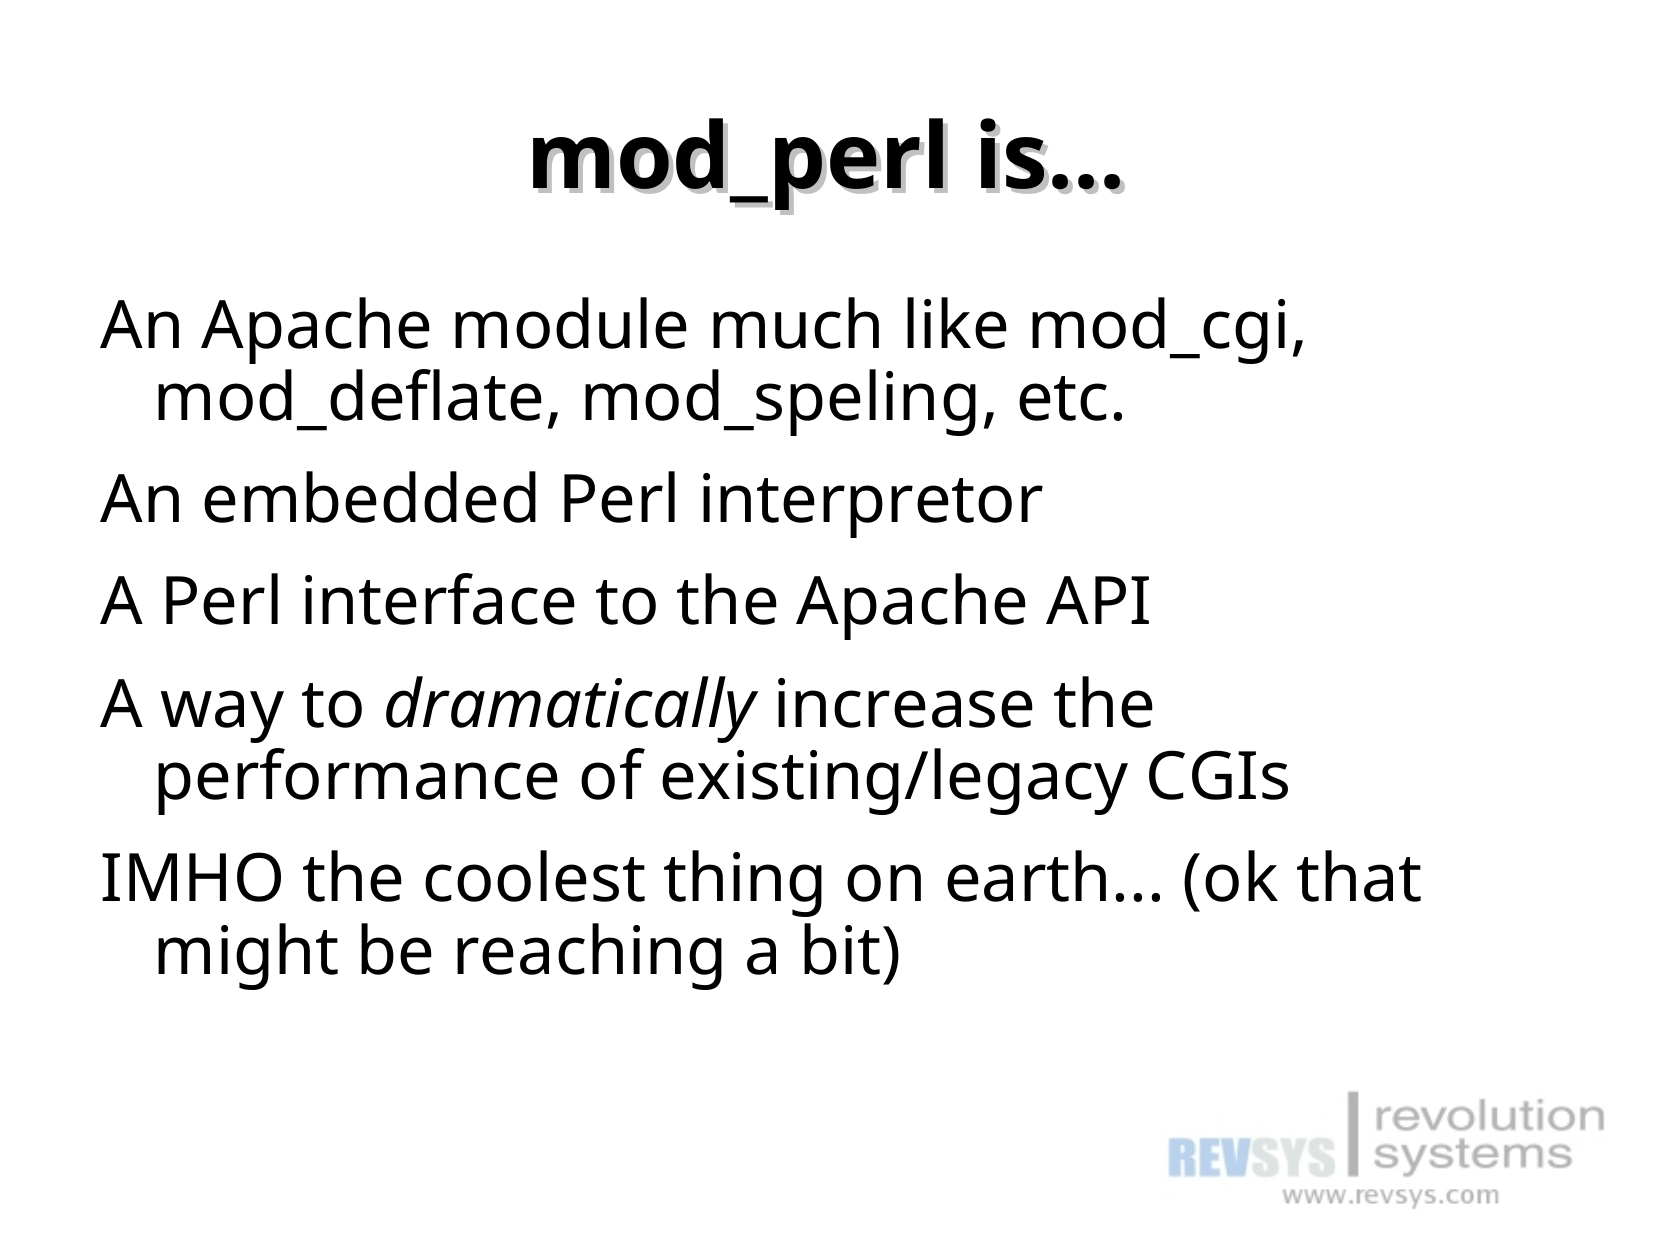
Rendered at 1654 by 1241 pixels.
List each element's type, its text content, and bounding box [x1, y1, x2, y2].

title mod_perl is... [82, 49, 1571, 257]
picture [1162, 1087, 1613, 1211]
list An Apache module much like mod_cgi, mod_deflate, mod_speling, etc. An embedded Perl interpretor A Perl interface to the Apache API A way to dramatically increase the performance of existing/legacy CGIs IMHO the coolest thing on earth... (ok that might be reaching a bit) [82, 290, 1571, 1051]
